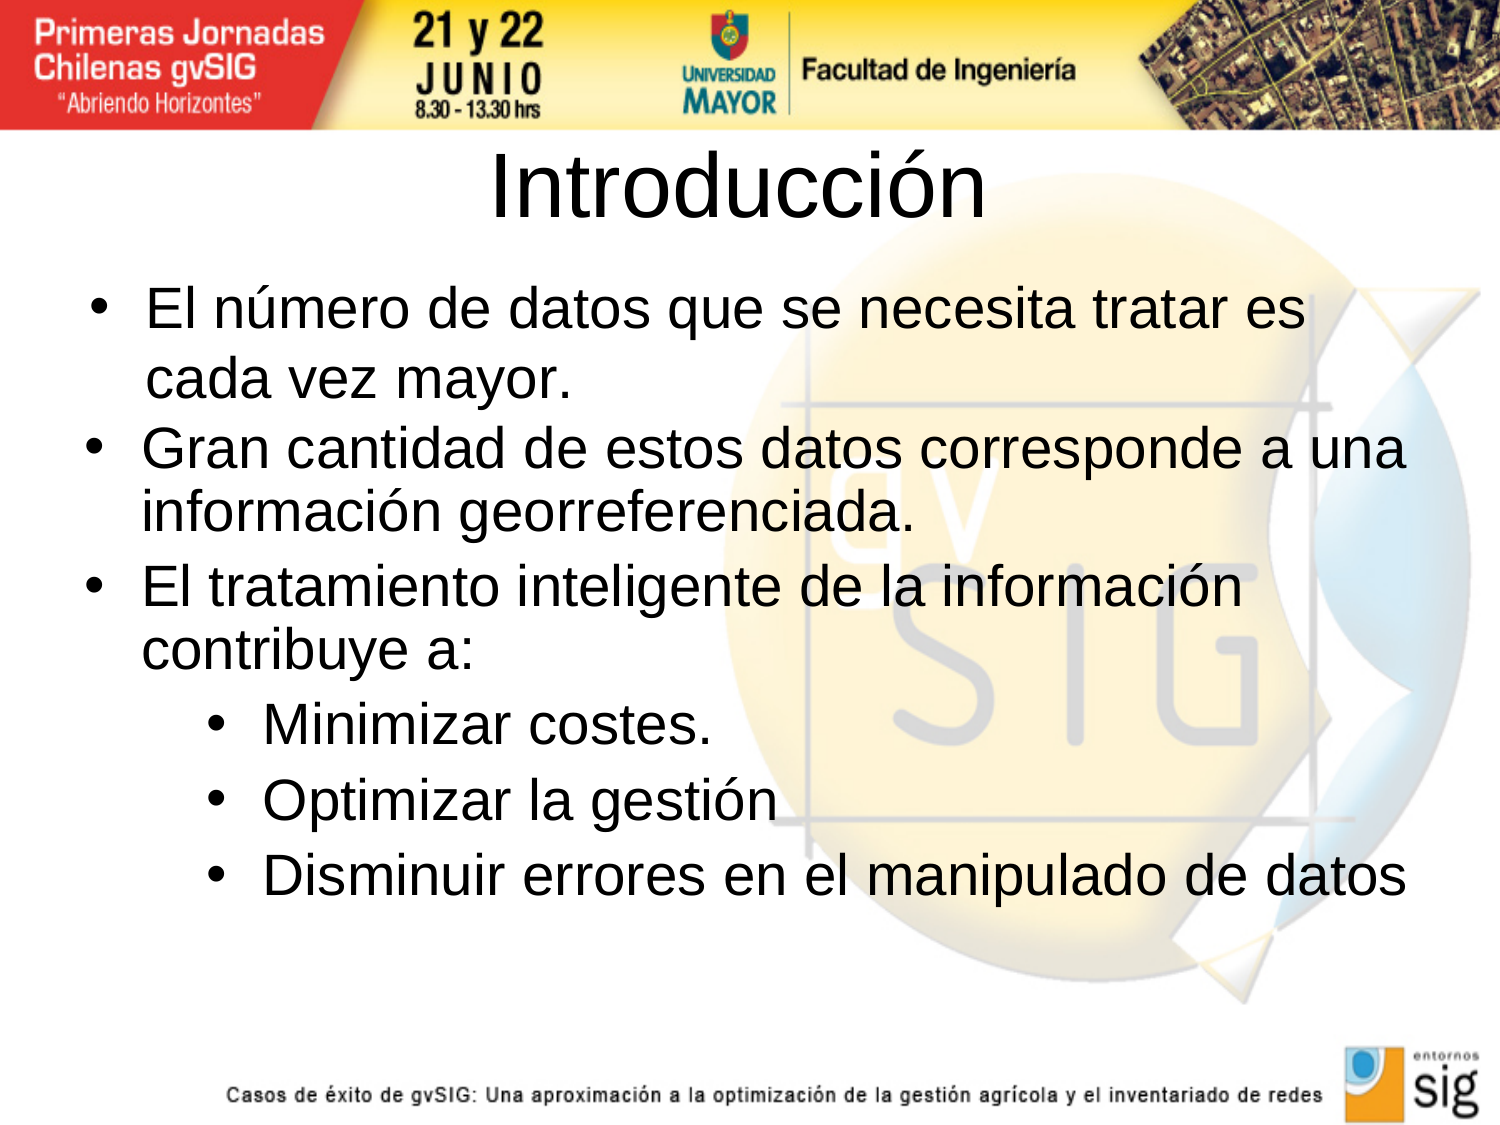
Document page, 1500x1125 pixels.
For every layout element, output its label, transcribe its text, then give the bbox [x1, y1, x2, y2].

title Introducción [64, 62, 1414, 299]
picture [0, 0, 1500, 1125]
list El número de datos que se necesita tratar es cada vez mayor. [74, 262, 1341, 410]
text_box Gran cantidad de estos datos corresponde a una información georreferenciada. El tratamiento inteligente de la información contribuye a: Minimizar costes. Optimizar la gestión Disminuir errores en el manipulado de datos [70, 410, 1465, 917]
